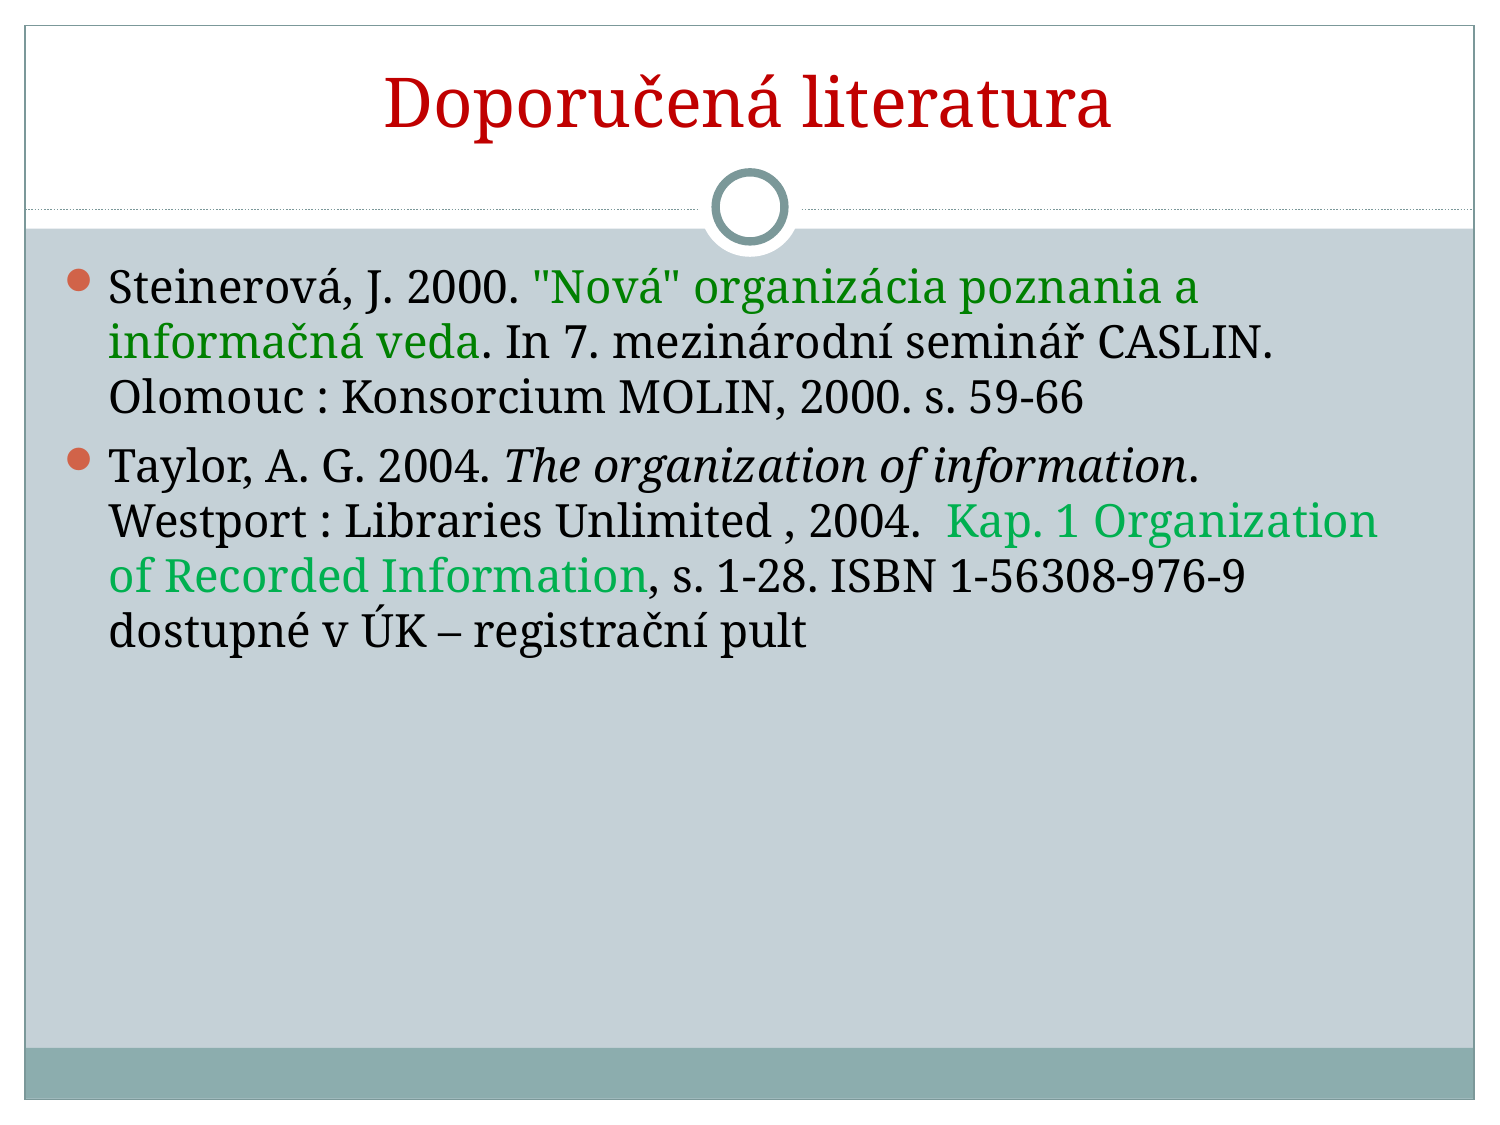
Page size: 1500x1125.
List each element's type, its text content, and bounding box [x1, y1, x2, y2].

list Steinerová, J. 2000. "Nová" organizácia poznania a informačná veda. In 7. mezinárodní seminář CASLIN. Olomouc : Konsorcium MOLIN, 2000. s. 59-66 Taylor, A. G. 2004. The organization of information. Westport : Libraries Unlimited , 2004. Kap. 1 Organization of Recorded Information, s. 1-28. ISBN 1-56308-976-9 dostupné v ÚK – registrační pult [49, 249, 1450, 1006]
title Doporučená literatura [49, 37, 1450, 163]
